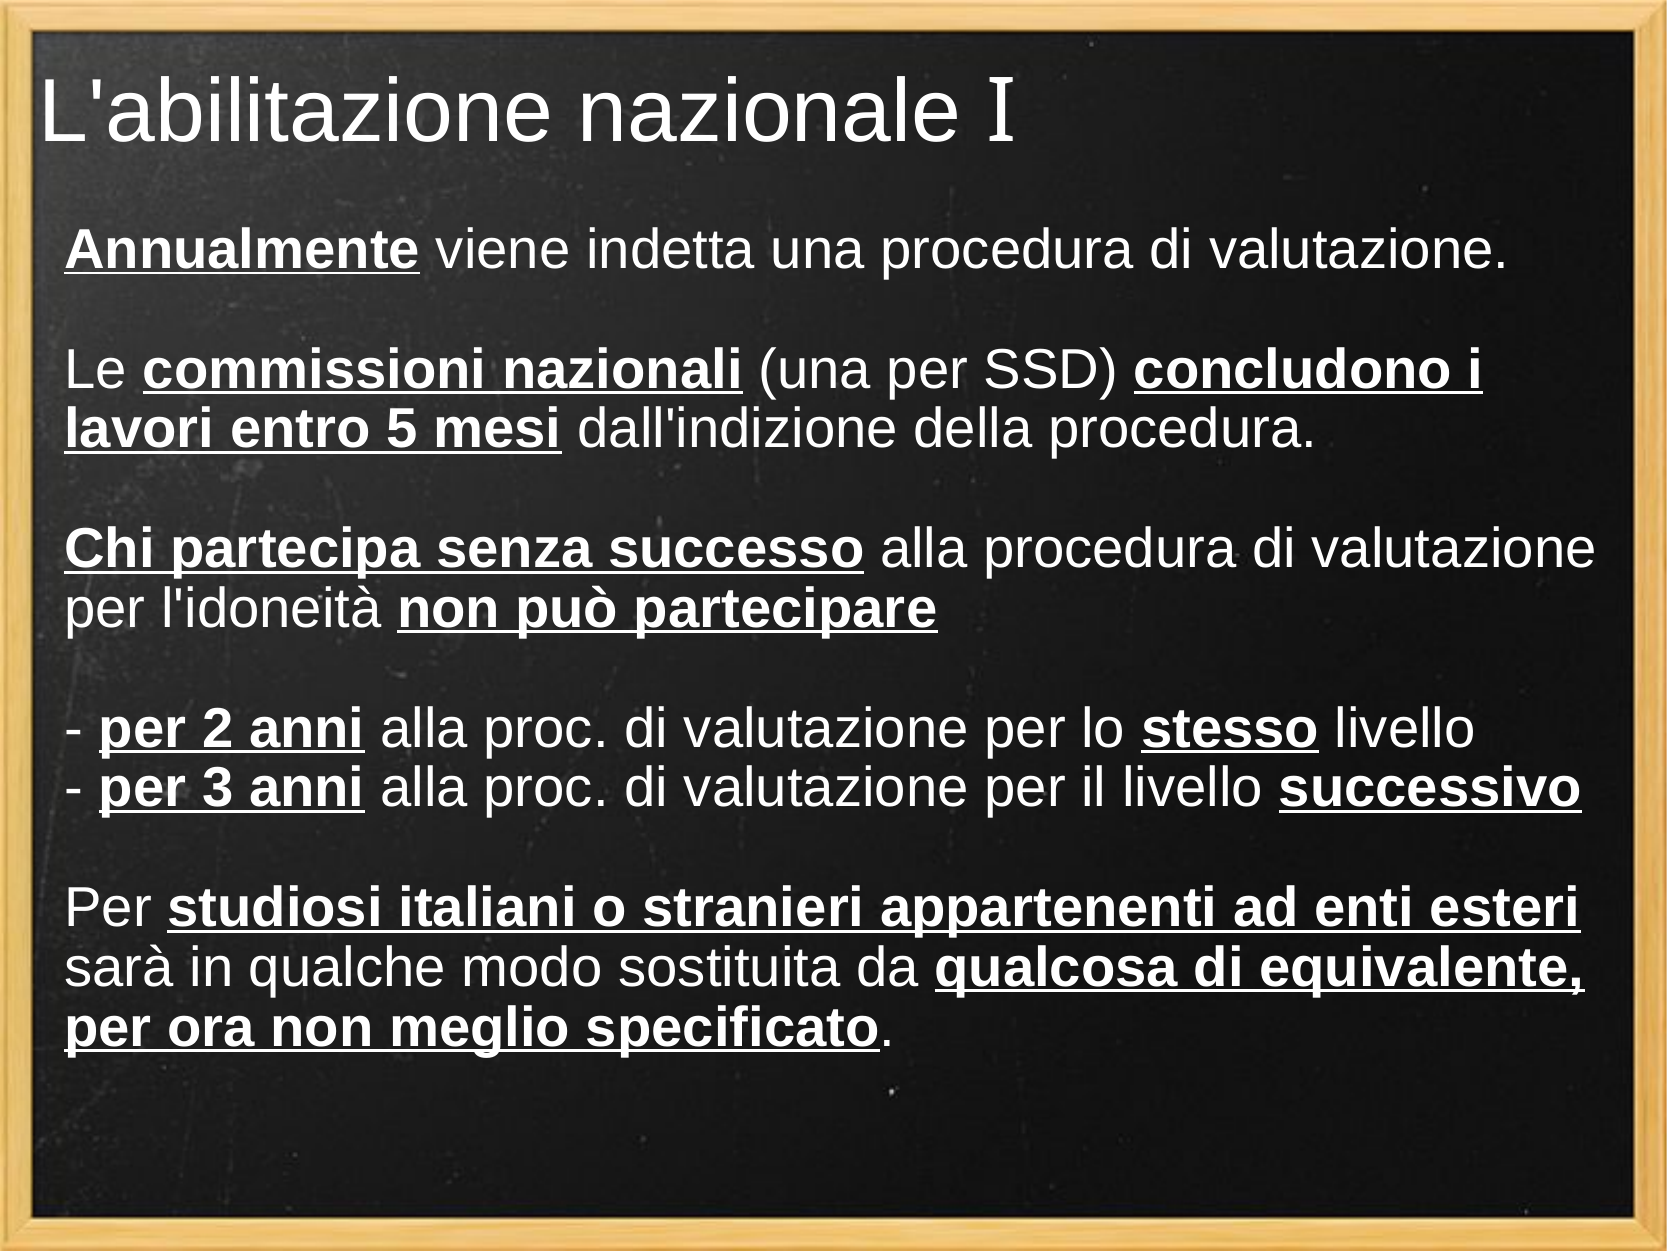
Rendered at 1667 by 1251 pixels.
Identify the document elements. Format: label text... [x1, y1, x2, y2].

list Annualmente viene indetta una procedura di valutazione. Le commissioni nazionali (una per SSD) concludono i lavori entro 5 mesi dall'indizione della procedura. Chi partecipa senza successo alla procedura di valutazione per l'idoneità non può partecipare - per 2 anni alla proc. di valutazione per lo stesso livello - per 3 anni alla proc. di valutazione per il livello successivo Per studiosi italiani o stranieri appartenenti ad enti esteri sarà in qualche modo sostituita da qualcosa di equivalente, per ora non meglio specificato. [49, 276, 1616, 1225]
picture [0, 0, 1667, 1251]
title L'abilitazione nazionale I [39, 48, 1625, 276]
